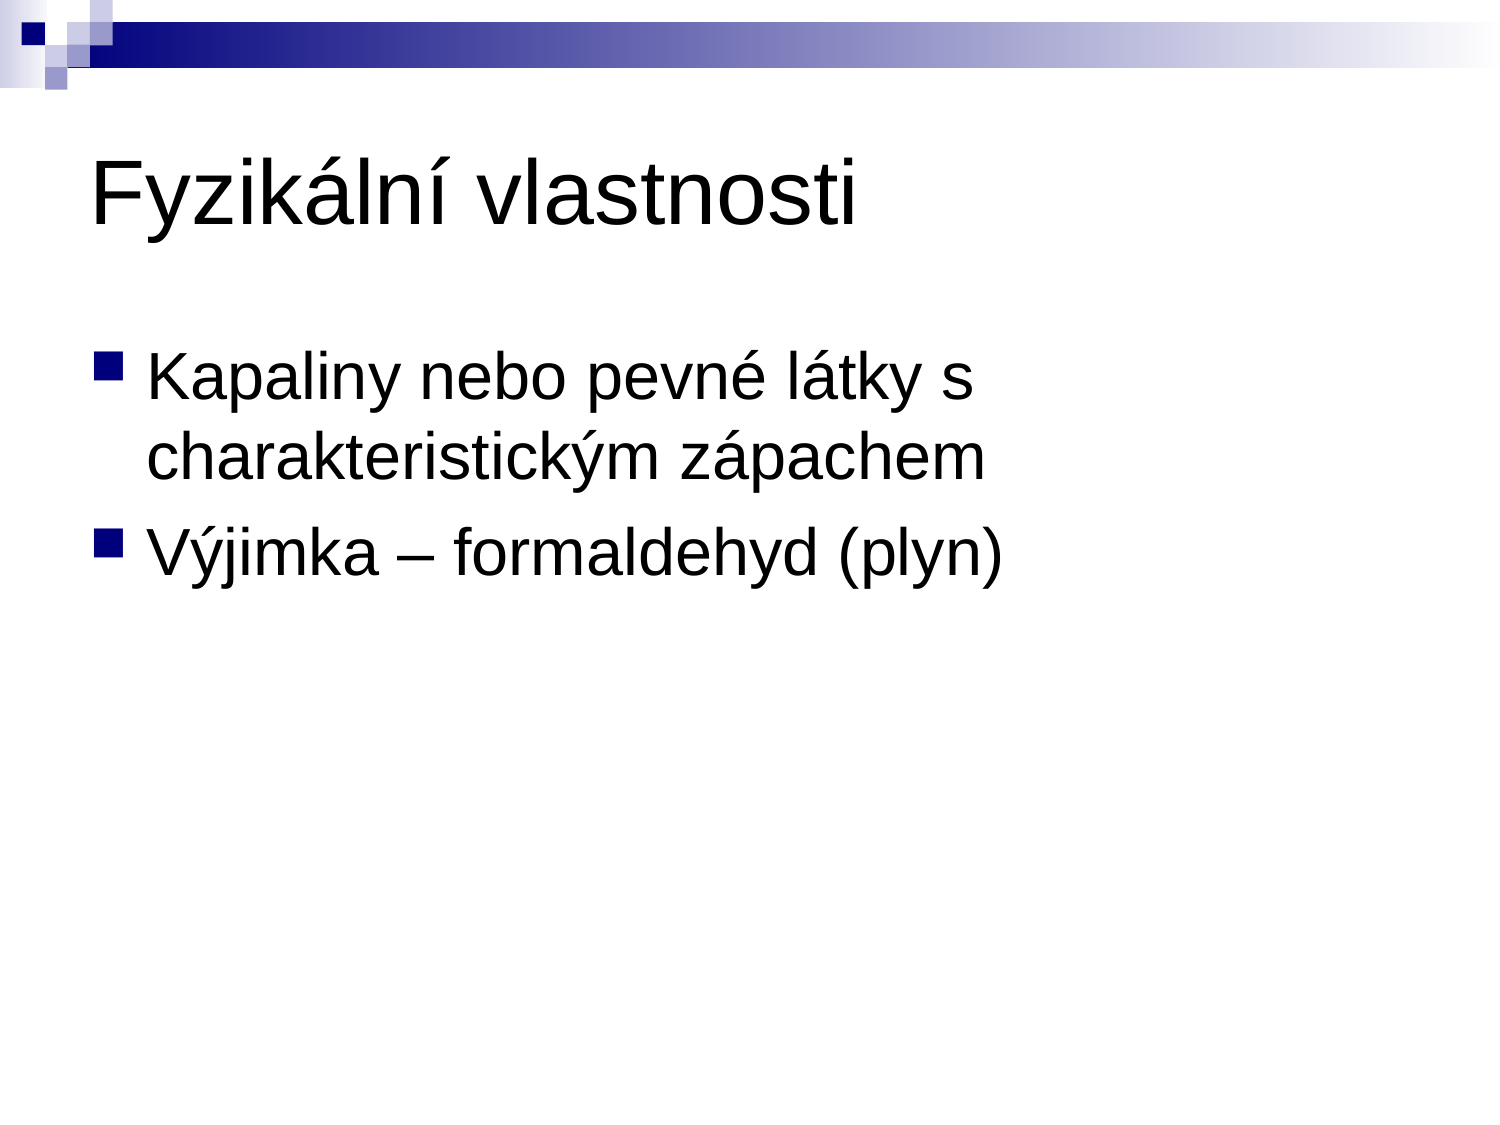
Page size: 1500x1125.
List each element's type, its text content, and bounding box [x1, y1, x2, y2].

title Fyzikální vlastnosti [75, 75, 1426, 301]
list Kapaliny nebo pevné látky s charakteristickým zápachem Výjimka – formaldehyd (plyn) [75, 324, 1426, 963]
